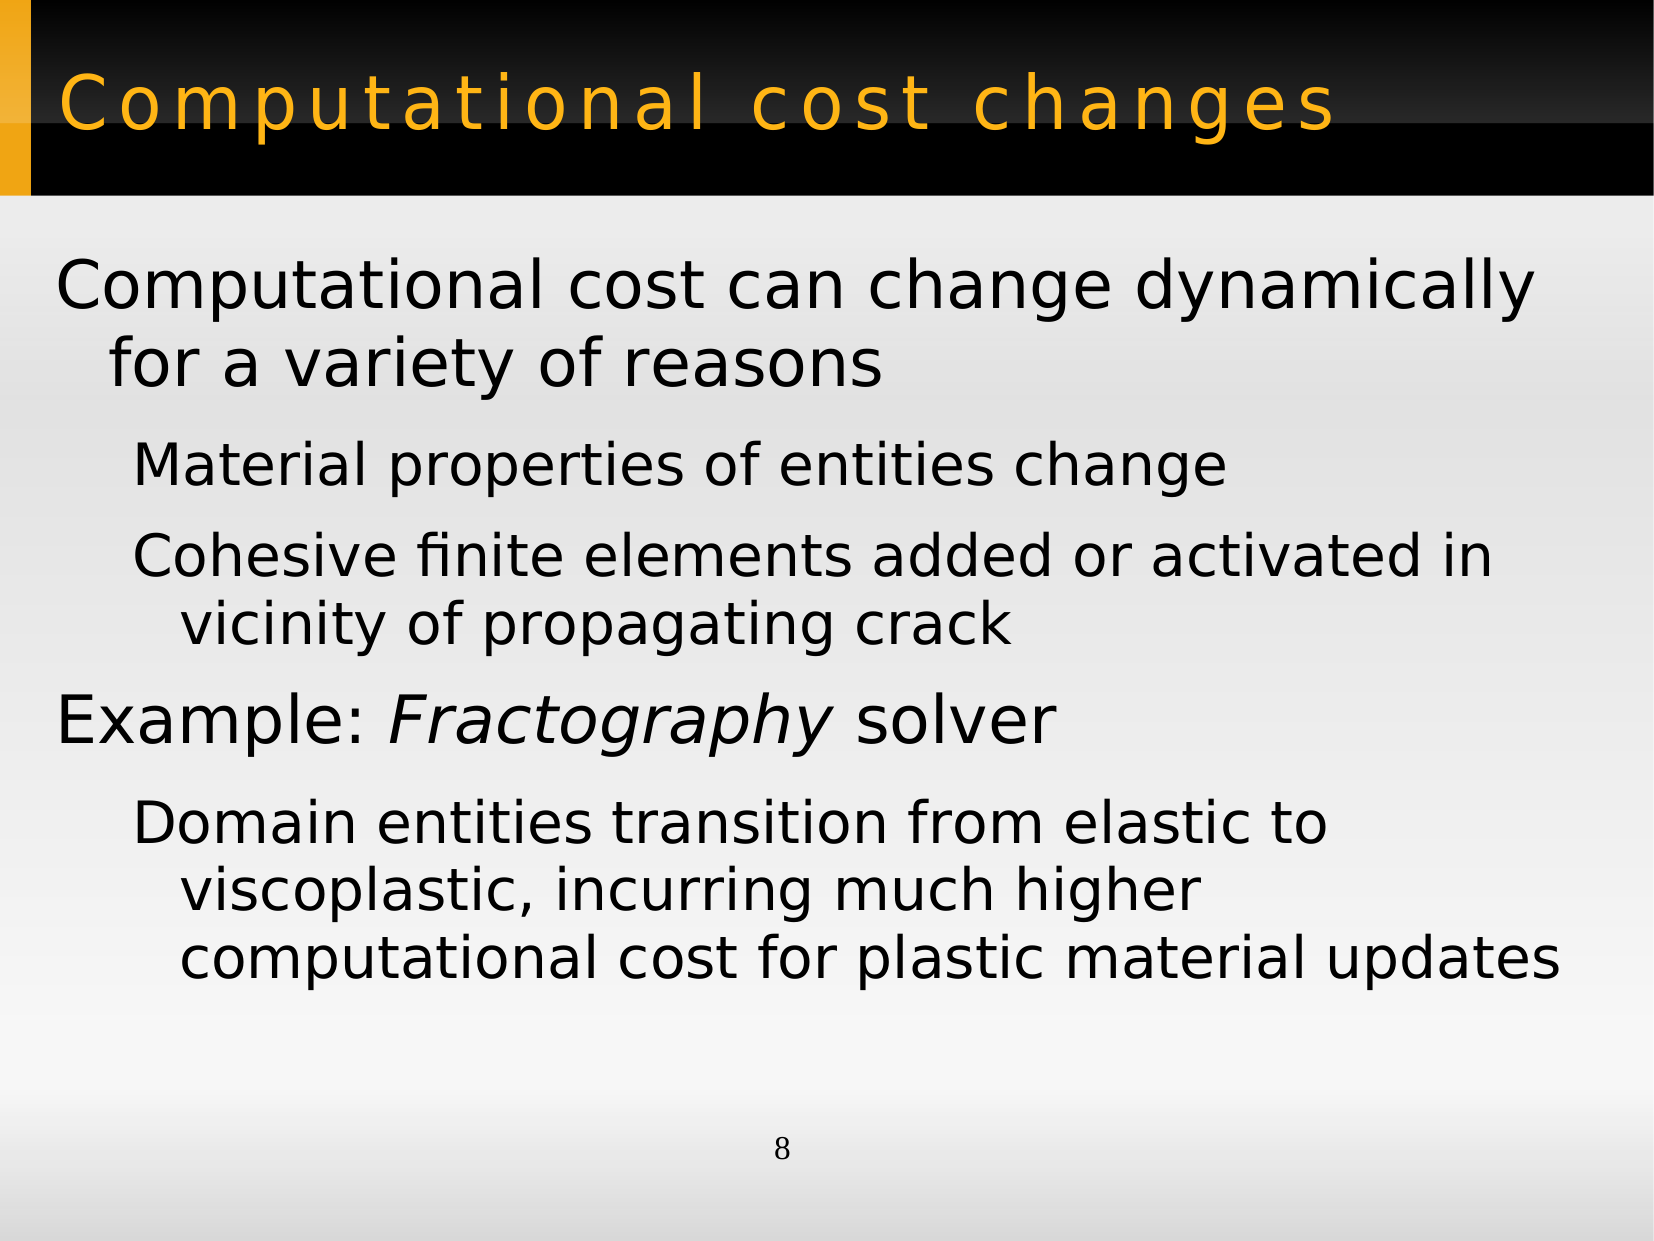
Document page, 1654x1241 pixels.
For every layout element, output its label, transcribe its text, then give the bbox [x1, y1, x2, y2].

picture [0, 0, 1654, 1241]
title Computational cost changes [59, 29, 1351, 178]
list Computational cost can change dynamically for a variety of reasons Material properties of entities change Cohesive finite elements added or activated in vicinity of propagating crack Example: Fractography solver Domain entities transition from elastic to viscoplastic, incurring much higher computational cost for plastic material updates [37, 246, 1613, 1051]
